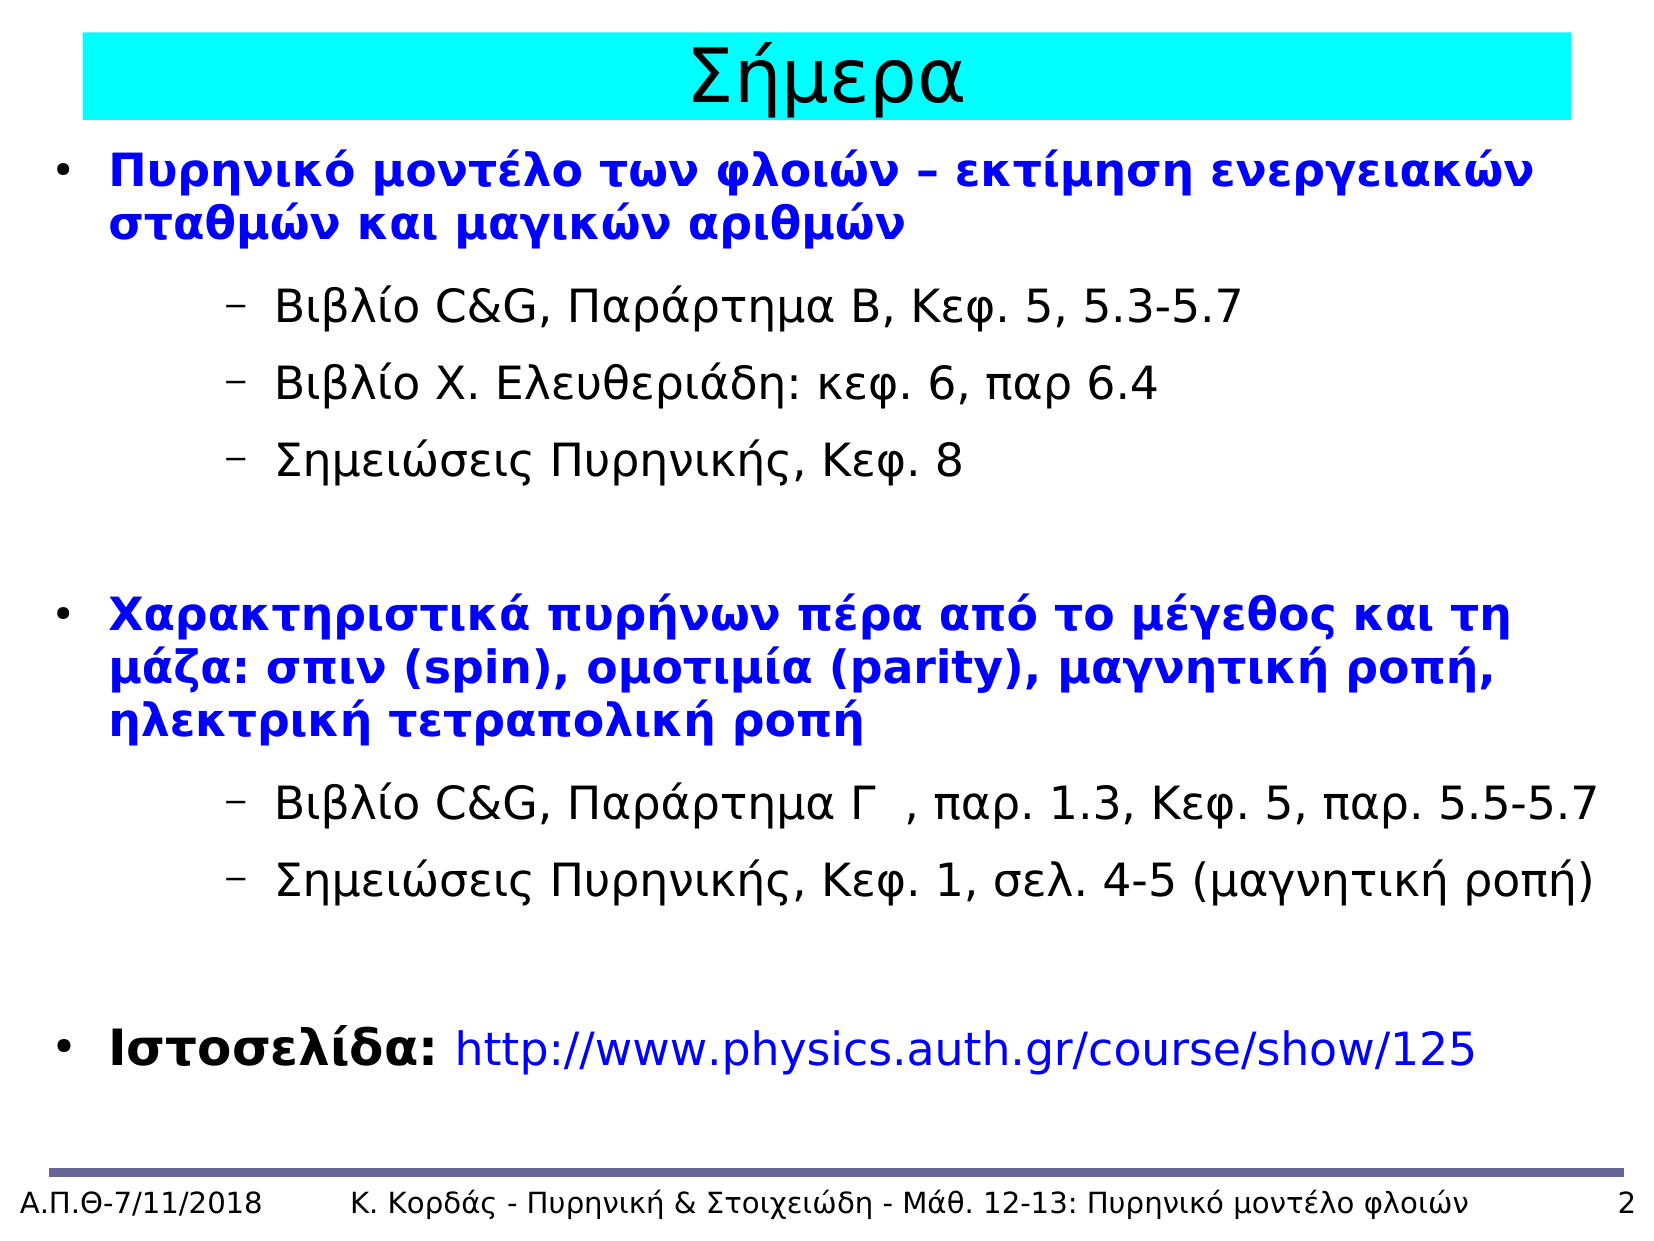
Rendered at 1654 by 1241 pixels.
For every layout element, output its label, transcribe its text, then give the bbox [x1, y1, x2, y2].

title Σήμερα [82, 32, 1571, 120]
list Πυρηνικό μοντέλο των φλοιών – εκτίμηση ενεργειακών σταθμών και μαγικών αριθμών Βιβλίο C&G, Παράρτημα Β, Κεφ. 5, 5.3-5.7 Βιβλίο Χ. Ελευθεριάδη: κεφ. 6, παρ 6.4 Σημειώσεις Πυρηνικής, Κεφ. 8 Χαρακτηριστικά πυρήνων πέρα από το μέγεθος και τη μάζα: σπιν (spin), ομοτιμία (parity), μαγνητική ροπή, ηλεκτρική τετραπολική ροπή Βιβλίο C&G, Παράρτημα Γ , παρ. 1.3, Κεφ. 5, παρ. 5.5-5.7 Σημειώσεις Πυρηνικής, Κεφ. 1, σελ. 4-5 (μαγνητική ροπή) Ιστοσελίδα: http://www.physics.auth.gr/course/show/125 [37, 144, 1631, 1106]
